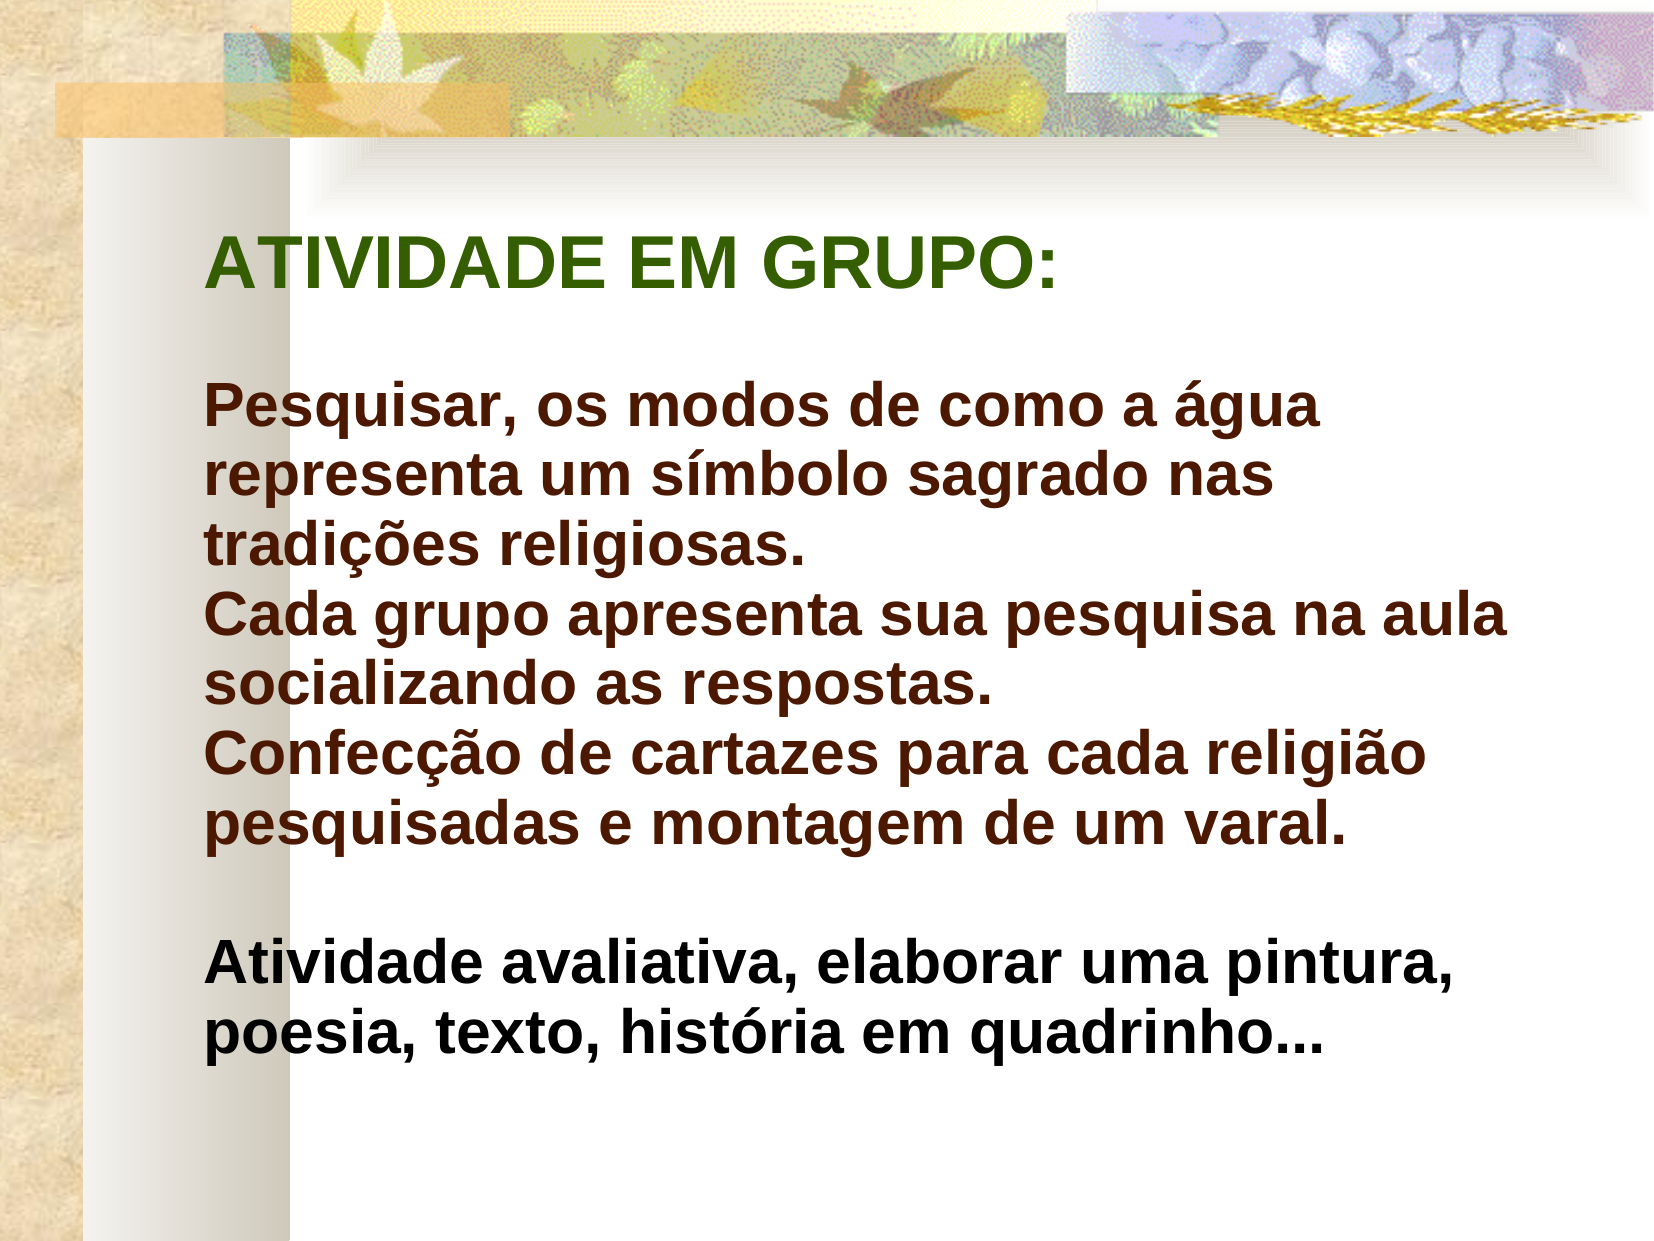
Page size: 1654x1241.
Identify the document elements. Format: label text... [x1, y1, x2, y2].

picture [0, 0, 1654, 1241]
text_box ATIVIDADE EM GRUPO: Pesquisar, os modos de como a água representa um símbolo sagrado nas tradições religiosas. Cada grupo apresenta sua pesquisa na aula socializando as respostas. Confecção de cartazes para cada religião pesquisadas e montagem de um varal. Atividade avaliativa, elaborar uma pintura, poesia, texto, história em quadrinho... [188, 214, 1536, 1240]
